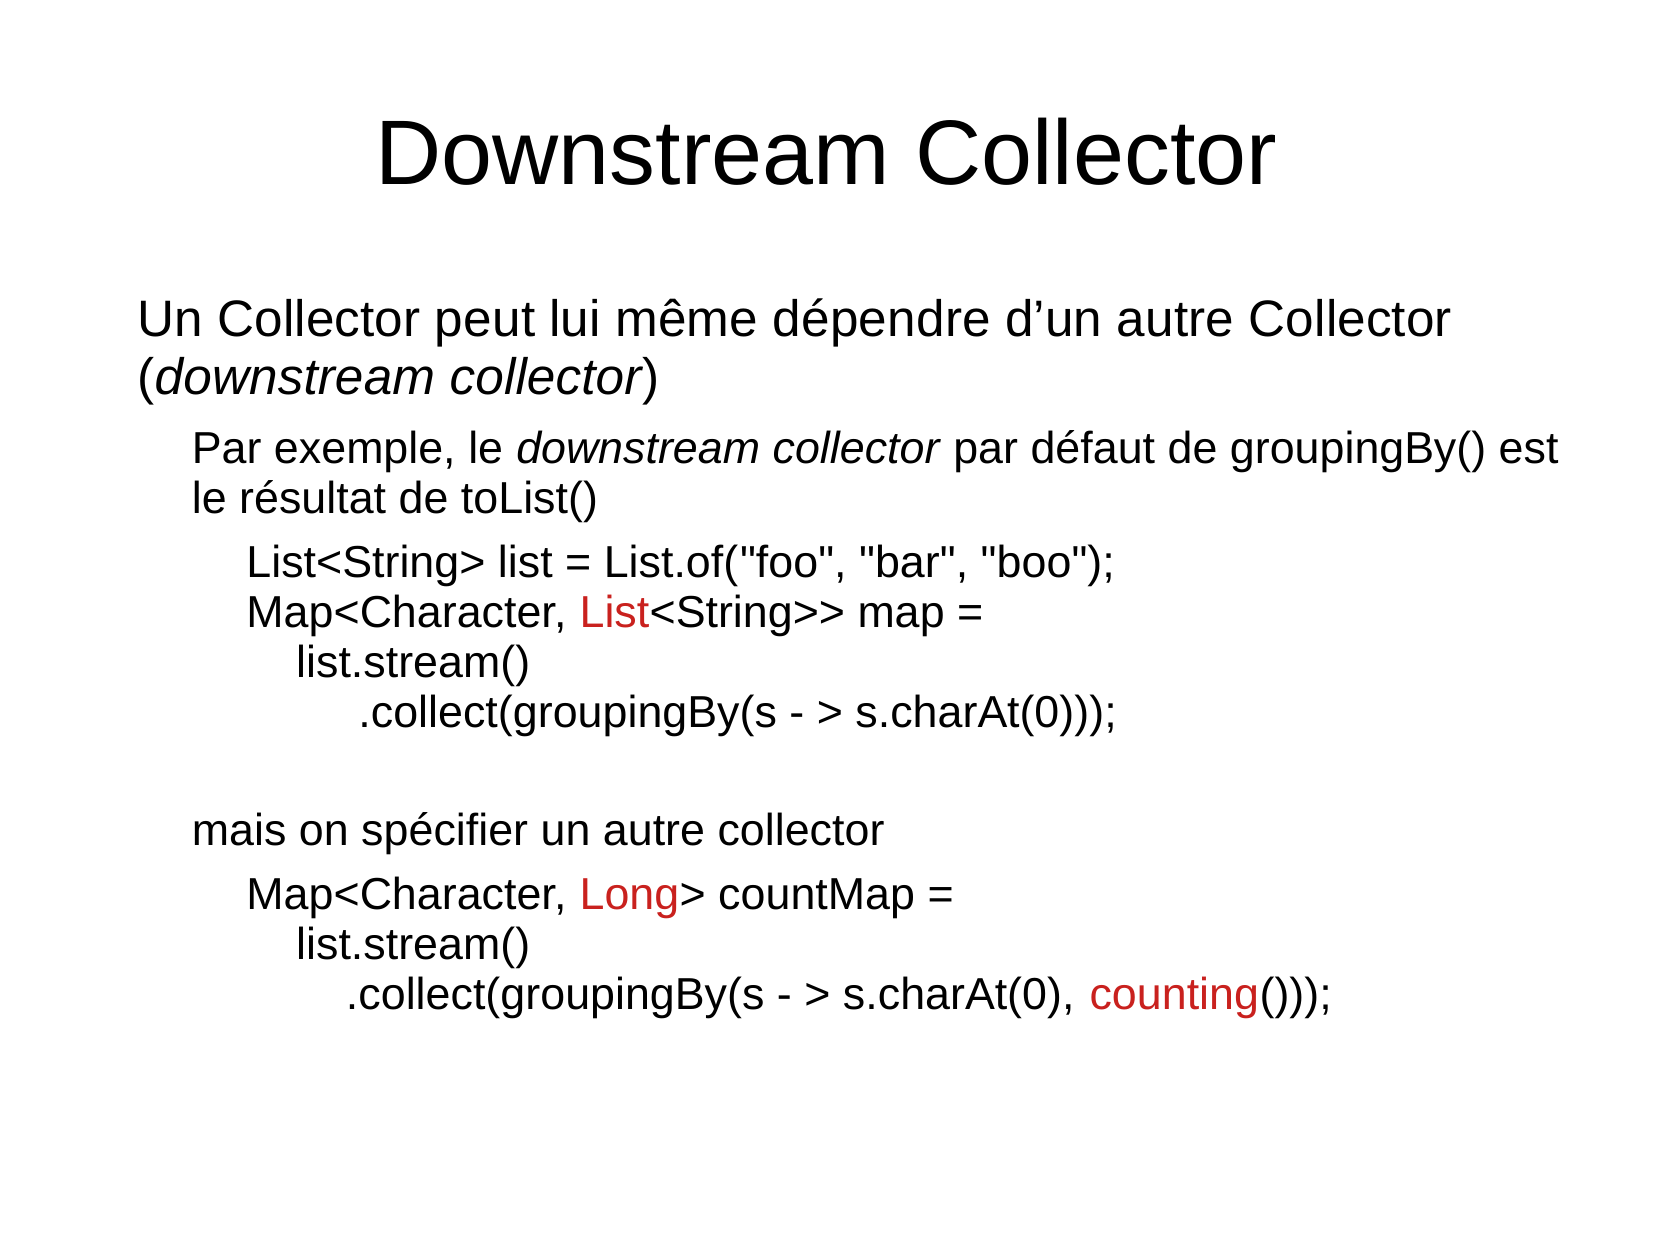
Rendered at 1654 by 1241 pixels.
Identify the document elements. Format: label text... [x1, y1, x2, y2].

list Un Collector peut lui même dépendre d’un autre Collector (downstream collector) Par exemple, le downstream collector par défaut de groupingBy() est le résultat de toList() List<String> list = List.of("foo", "bar", "boo"); Map<Character, List<String>> map = list.stream() .collect(groupingBy(s - > s.charAt(0))); mais on spécifier un autre collector Map<Character, Long> countMap = list.stream() .collect(groupingBy(s - > s.charAt(0), counting())); [82, 290, 1571, 1126]
title Downstream Collector [82, 49, 1571, 257]
